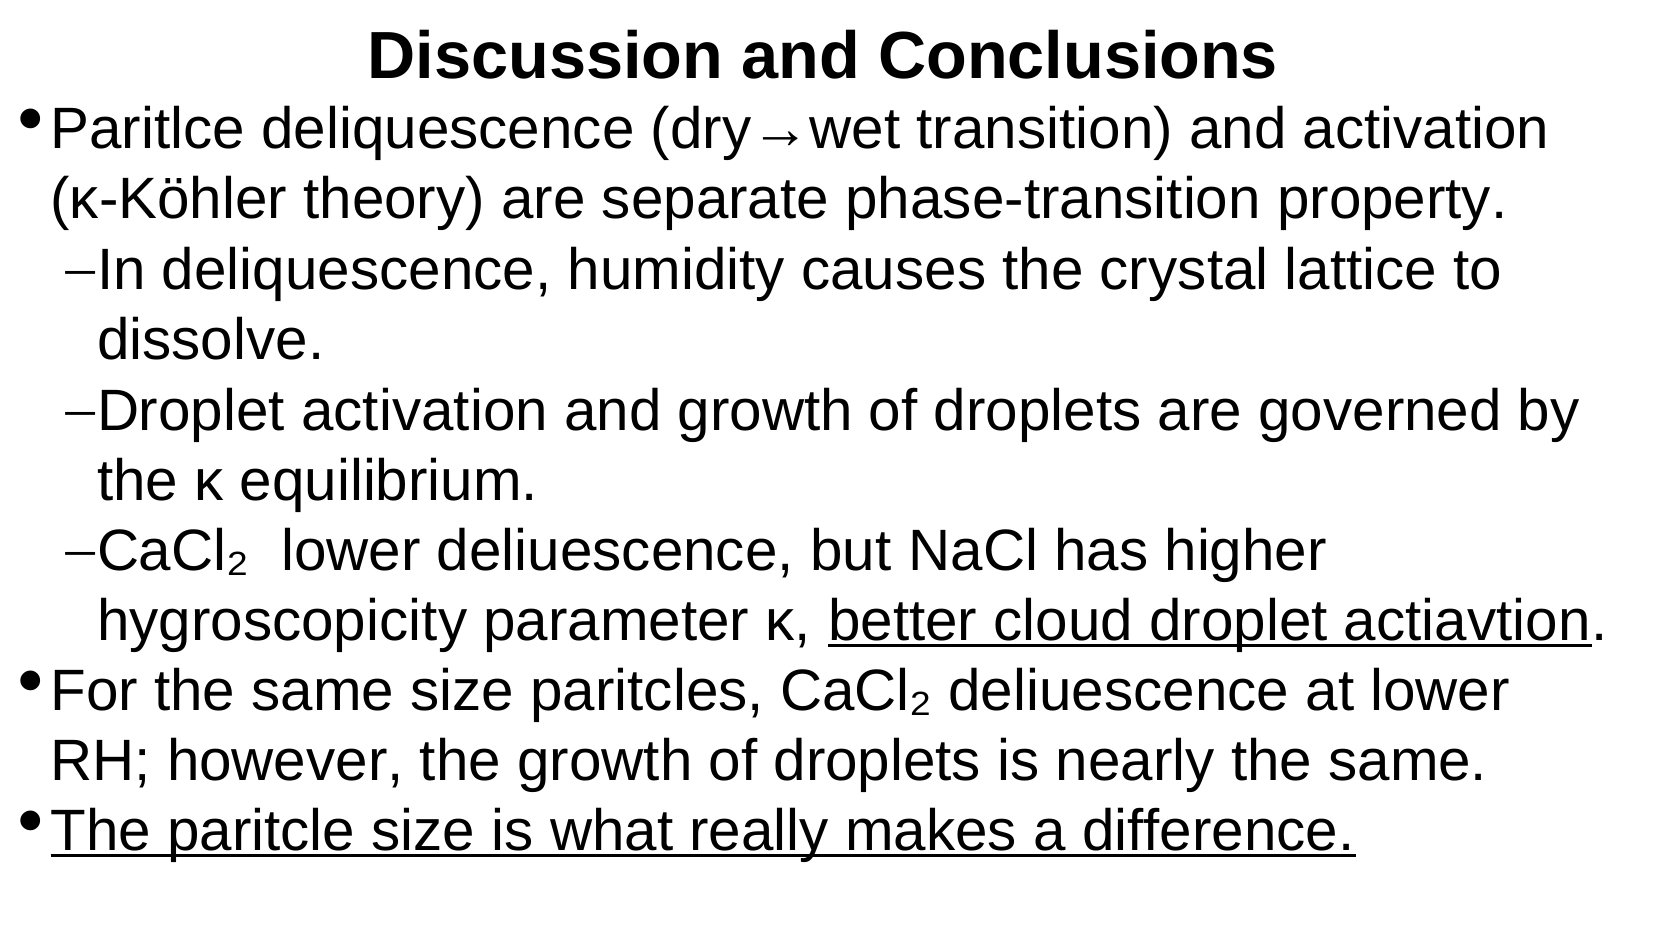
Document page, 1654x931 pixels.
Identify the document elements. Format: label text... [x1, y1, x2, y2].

title Discussion and Conclusions [0, 6, 1647, 107]
text_box Paritlce deliquescence (dry→wet transition) and activation (κ-Köhler theory) are separate phase-transition property. In deliquescence, humidity causes the crystal lattice to dissolve. Droplet activation and growth of droplets are governed by the κ equilibrium. CaCl₂ lower deliuescence, but NaCl has higher hygroscopicity parameter κ, better cloud droplet actiavtion. For the same size paritcles, CaCl₂ deliuescence at lower RH; however, the growth of droplets is nearly the same. The paritcle size is what really makes a difference. [5, 82, 1643, 884]
